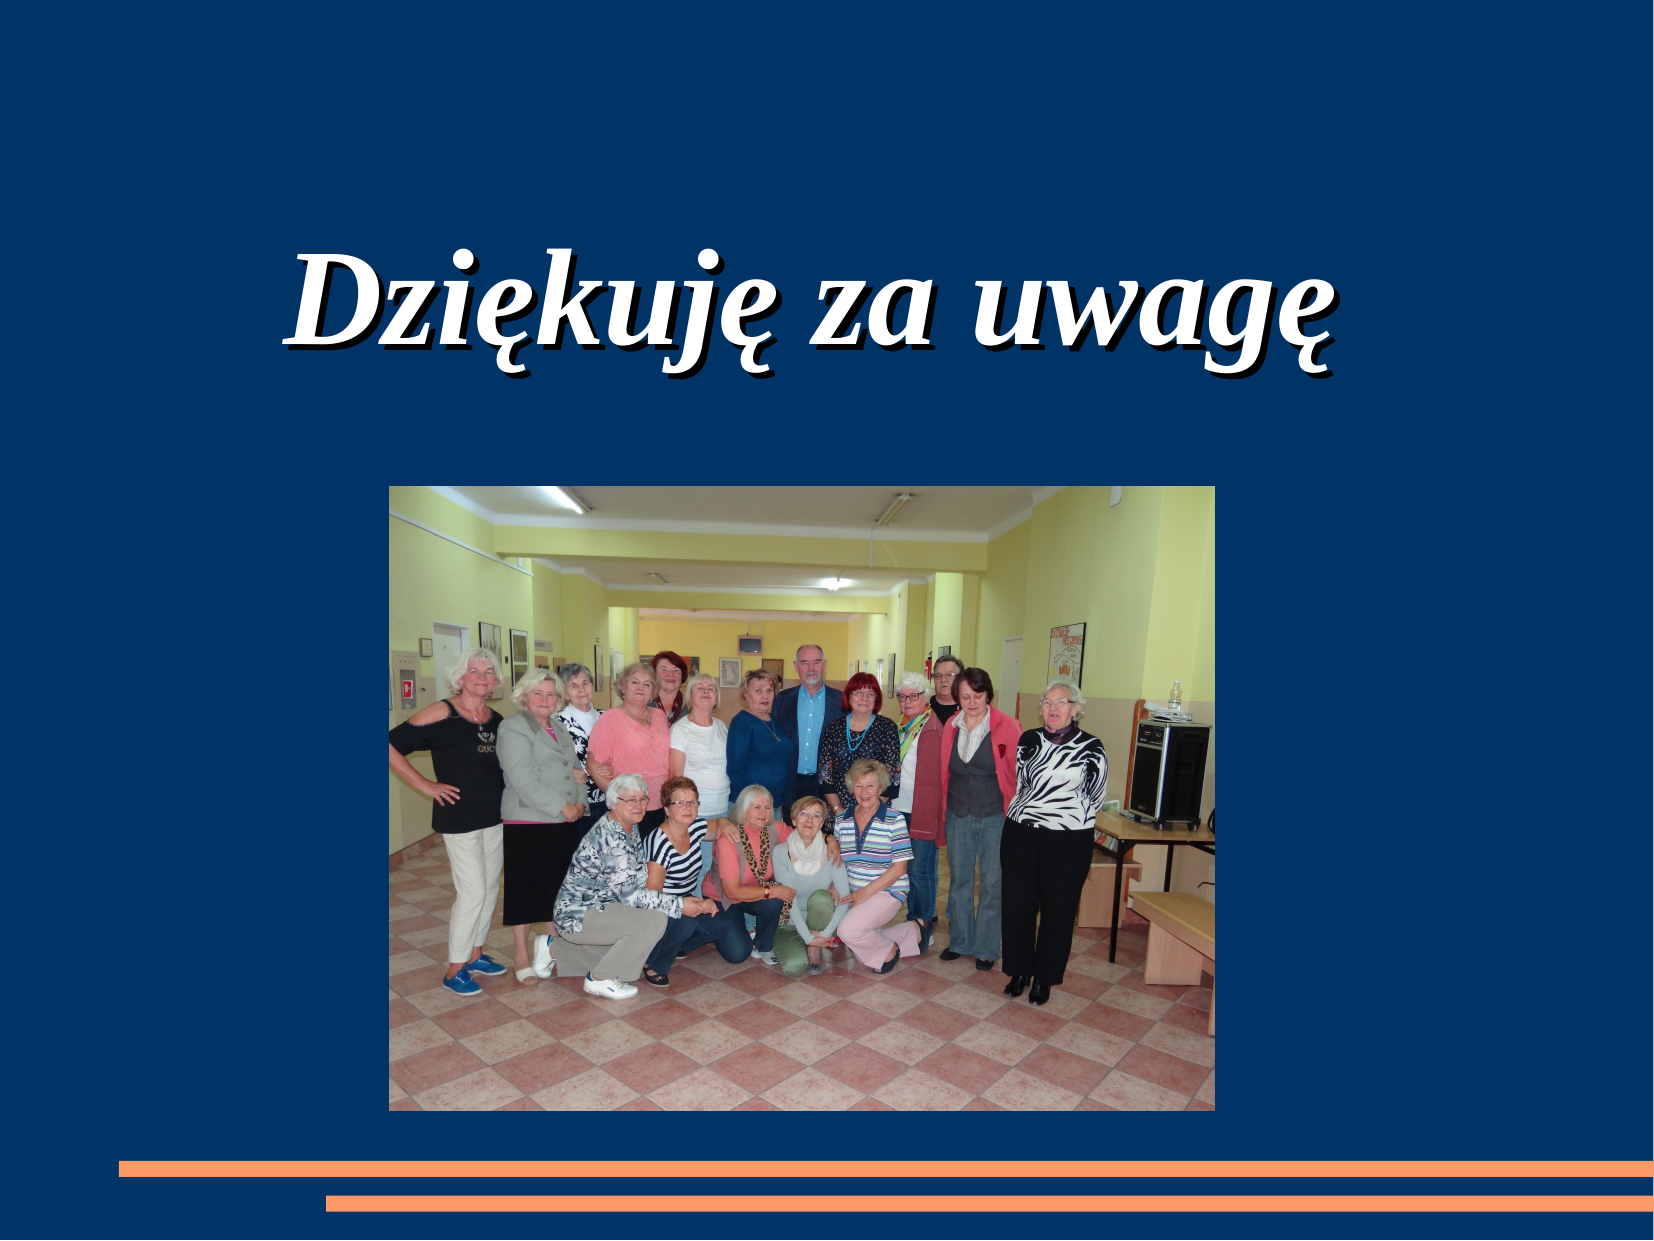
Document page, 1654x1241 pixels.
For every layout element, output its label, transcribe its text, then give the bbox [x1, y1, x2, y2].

title Dziękuję za uwagę [283, 194, 1359, 402]
picture [389, 486, 1215, 1111]
